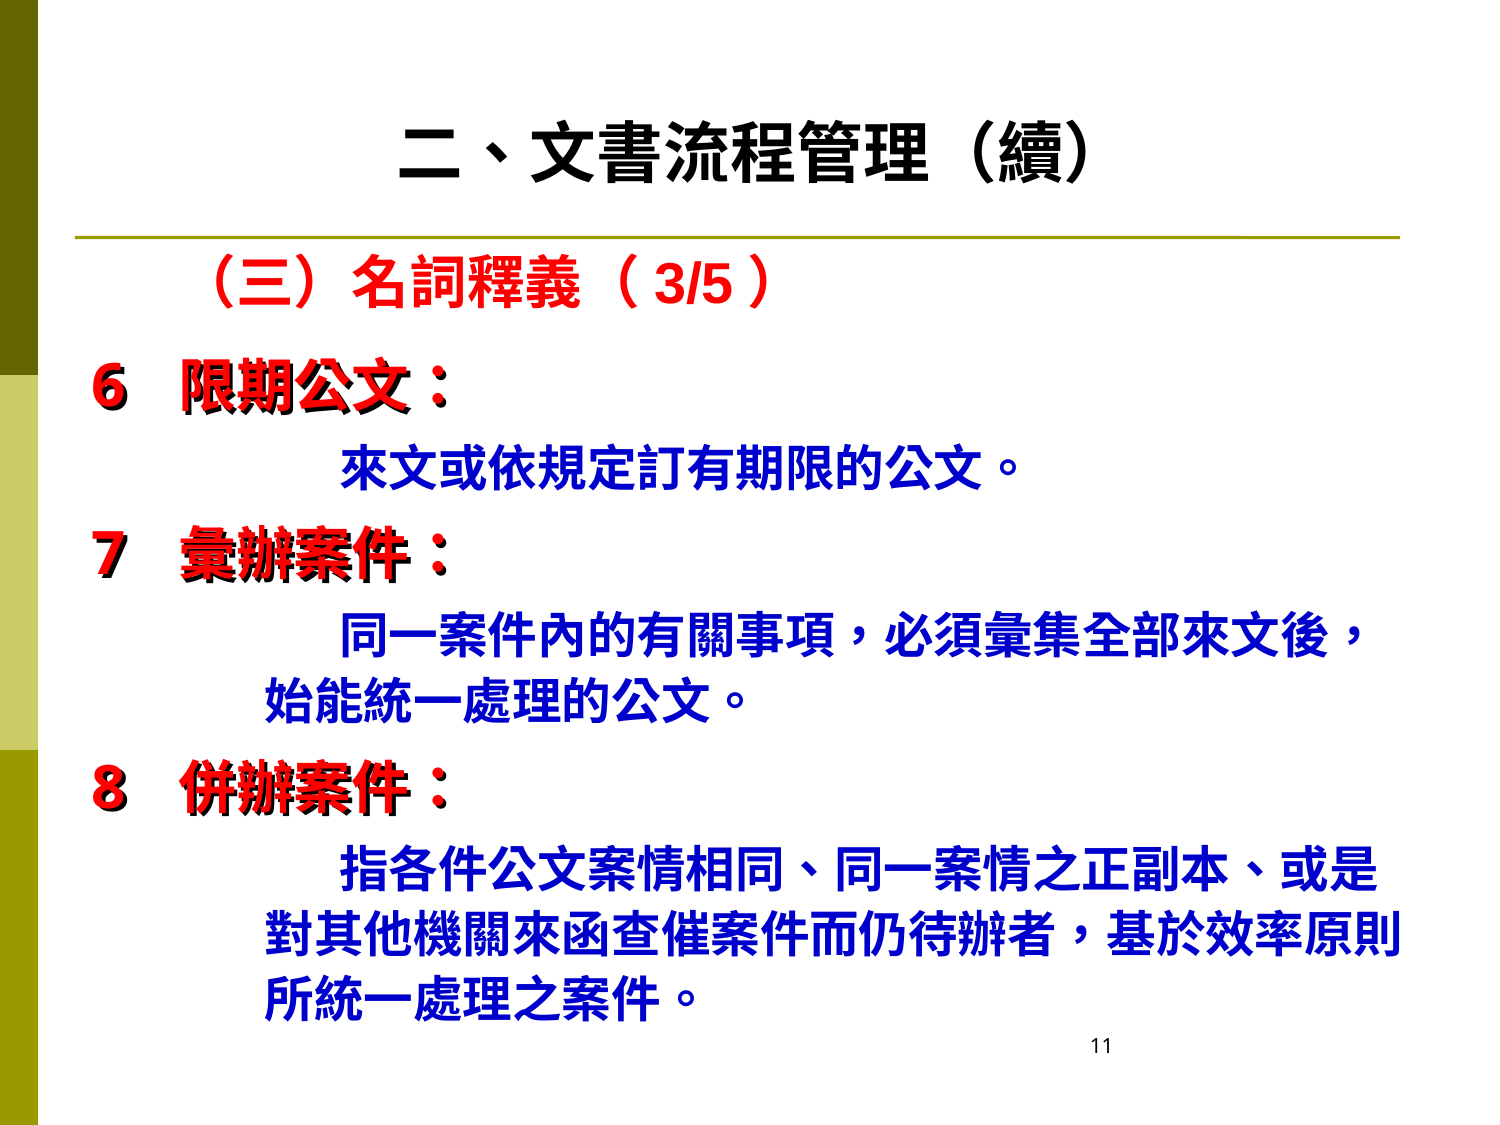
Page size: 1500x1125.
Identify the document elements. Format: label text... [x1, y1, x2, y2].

text_box [1074, 1036, 1426, 1101]
title 二、文書流程管理（續） [88, 54, 1439, 199]
list （三）名詞釋義（3/5） 限期公文： 來文或依規定訂有期限的公文。 彙辦案件： 同一案件內的有關事項，必須彙集全部來文後，始能統一處理的公文。 併辦案件： 指各件公文案情相同、同一案情之正副本、或是對其他機關來函查催案件而仍待辦者，基於效率原則所統一處理之案件。 [76, 231, 1427, 1036]
